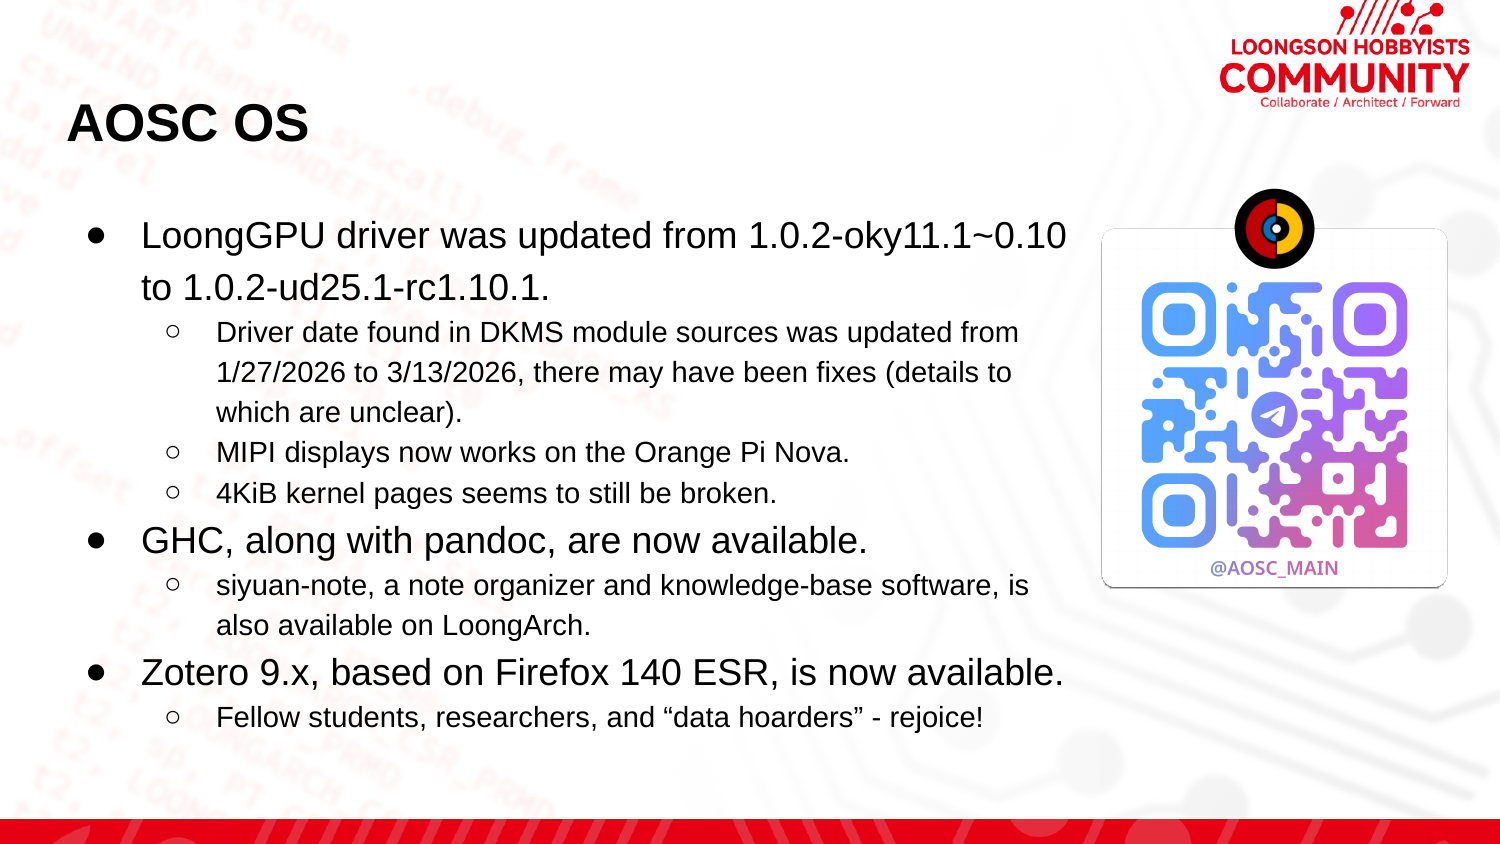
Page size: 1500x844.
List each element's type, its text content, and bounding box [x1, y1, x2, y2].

picture [0, 0, 1500, 844]
list LoongGPU driver was updated from 1.0.2-oky11.1~0.10 to 1.0.2-ud25.1-rc1.10.1. Driver date found in DKMS module sources was updated from 1/27/2026 to 3/13/2026, there may have been fixes (details to which are unclear). MIPI displays now works on the Orange Pi Nova. 4KiB kernel pages seems to still be broken. GHC, along with pandoc, are now available. siyuan-note, a note organizer and knowledge-base software, is also available on LoongArch. Zotero 9.x, based on Firefox 140 ESR, is now available. Fellow students, researchers, and “data hoarders” - rejoice! [51, 189, 1100, 797]
title AOSC OS [51, 72, 1449, 167]
